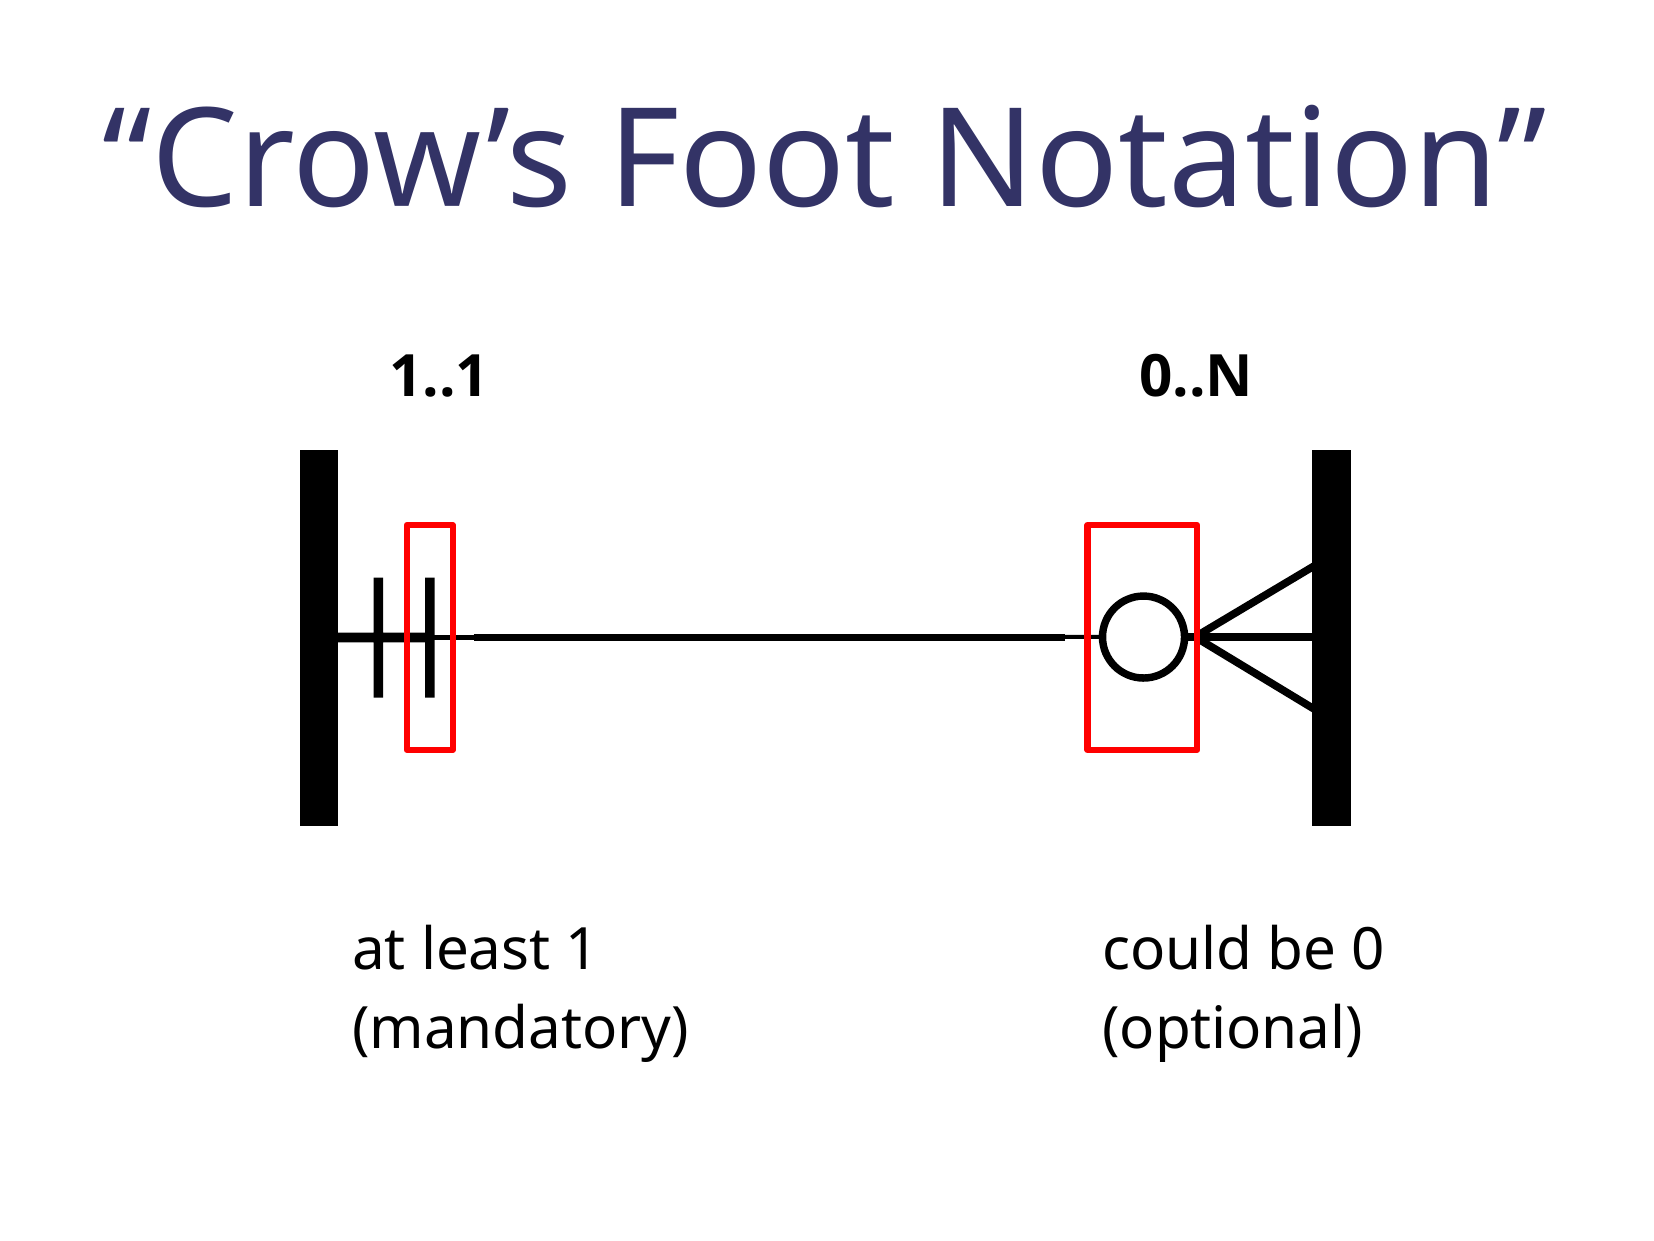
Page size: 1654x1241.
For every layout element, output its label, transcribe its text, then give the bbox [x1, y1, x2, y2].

title “Crow’s Foot Notation” [37, 56, 1613, 250]
text_box 0..N [1125, 326, 1538, 413]
text_box 1..1 [375, 326, 563, 413]
text_box [1312, 450, 1351, 826]
text_box could be 0 (optional) [1087, 900, 1538, 1057]
text_box [300, 450, 338, 826]
text_box at least 1 (mandatory) [337, 900, 938, 1057]
